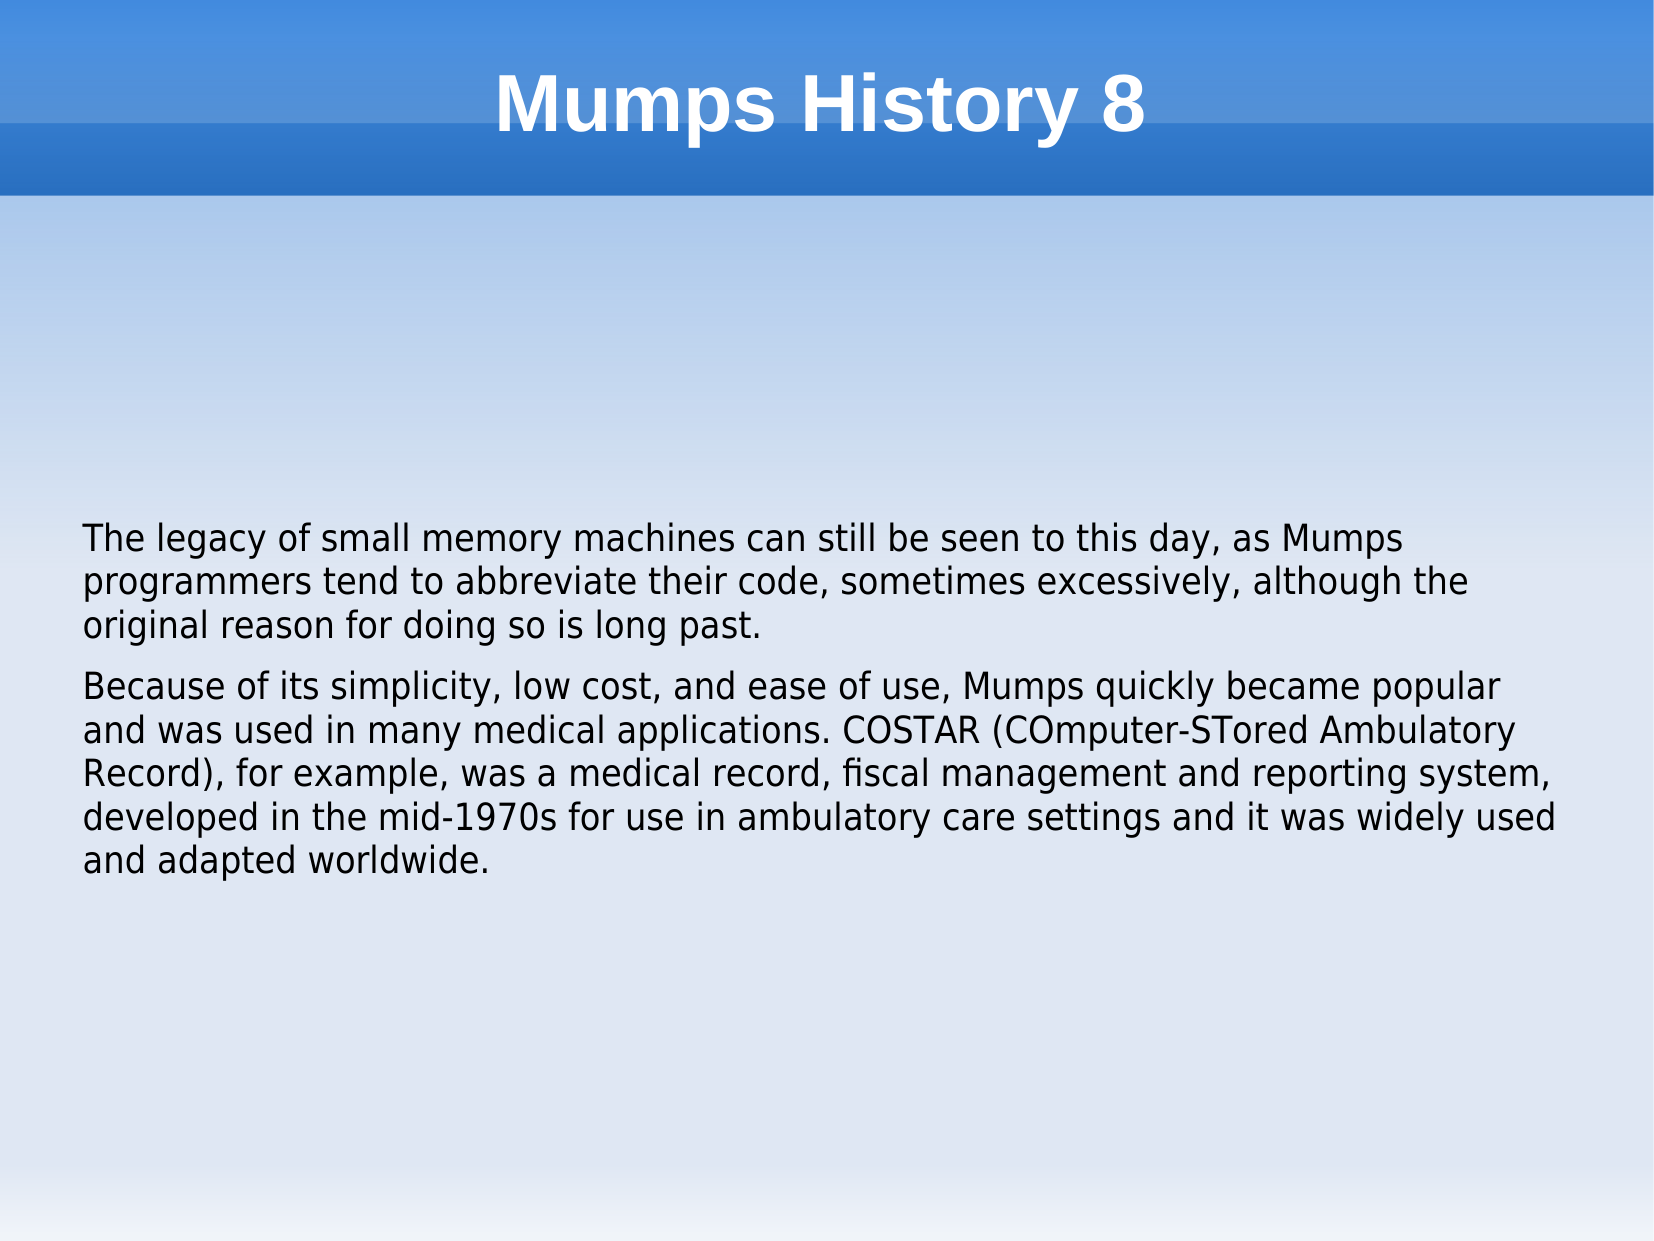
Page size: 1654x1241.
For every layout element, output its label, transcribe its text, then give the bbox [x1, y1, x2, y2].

subtitle The legacy of small memory machines can still be seen to this day, as Mumps programmers tend to abbreviate their code, sometimes excessively, although the original reason for doing so is long past. Because of its simplicity, low cost, and ease of use, Mumps quickly became popular and was used in many medical applications. COSTAR (COmputer-STored Ambulatory Record), for example, was a medical record, fiscal management and reporting system, developed in the mid-1970s for use in ambulatory care settings and it was widely used and adapted worldwide. [82, 290, 1571, 1109]
picture [0, 0, 1654, 1241]
title Mumps History 8 [76, 0, 1565, 208]
